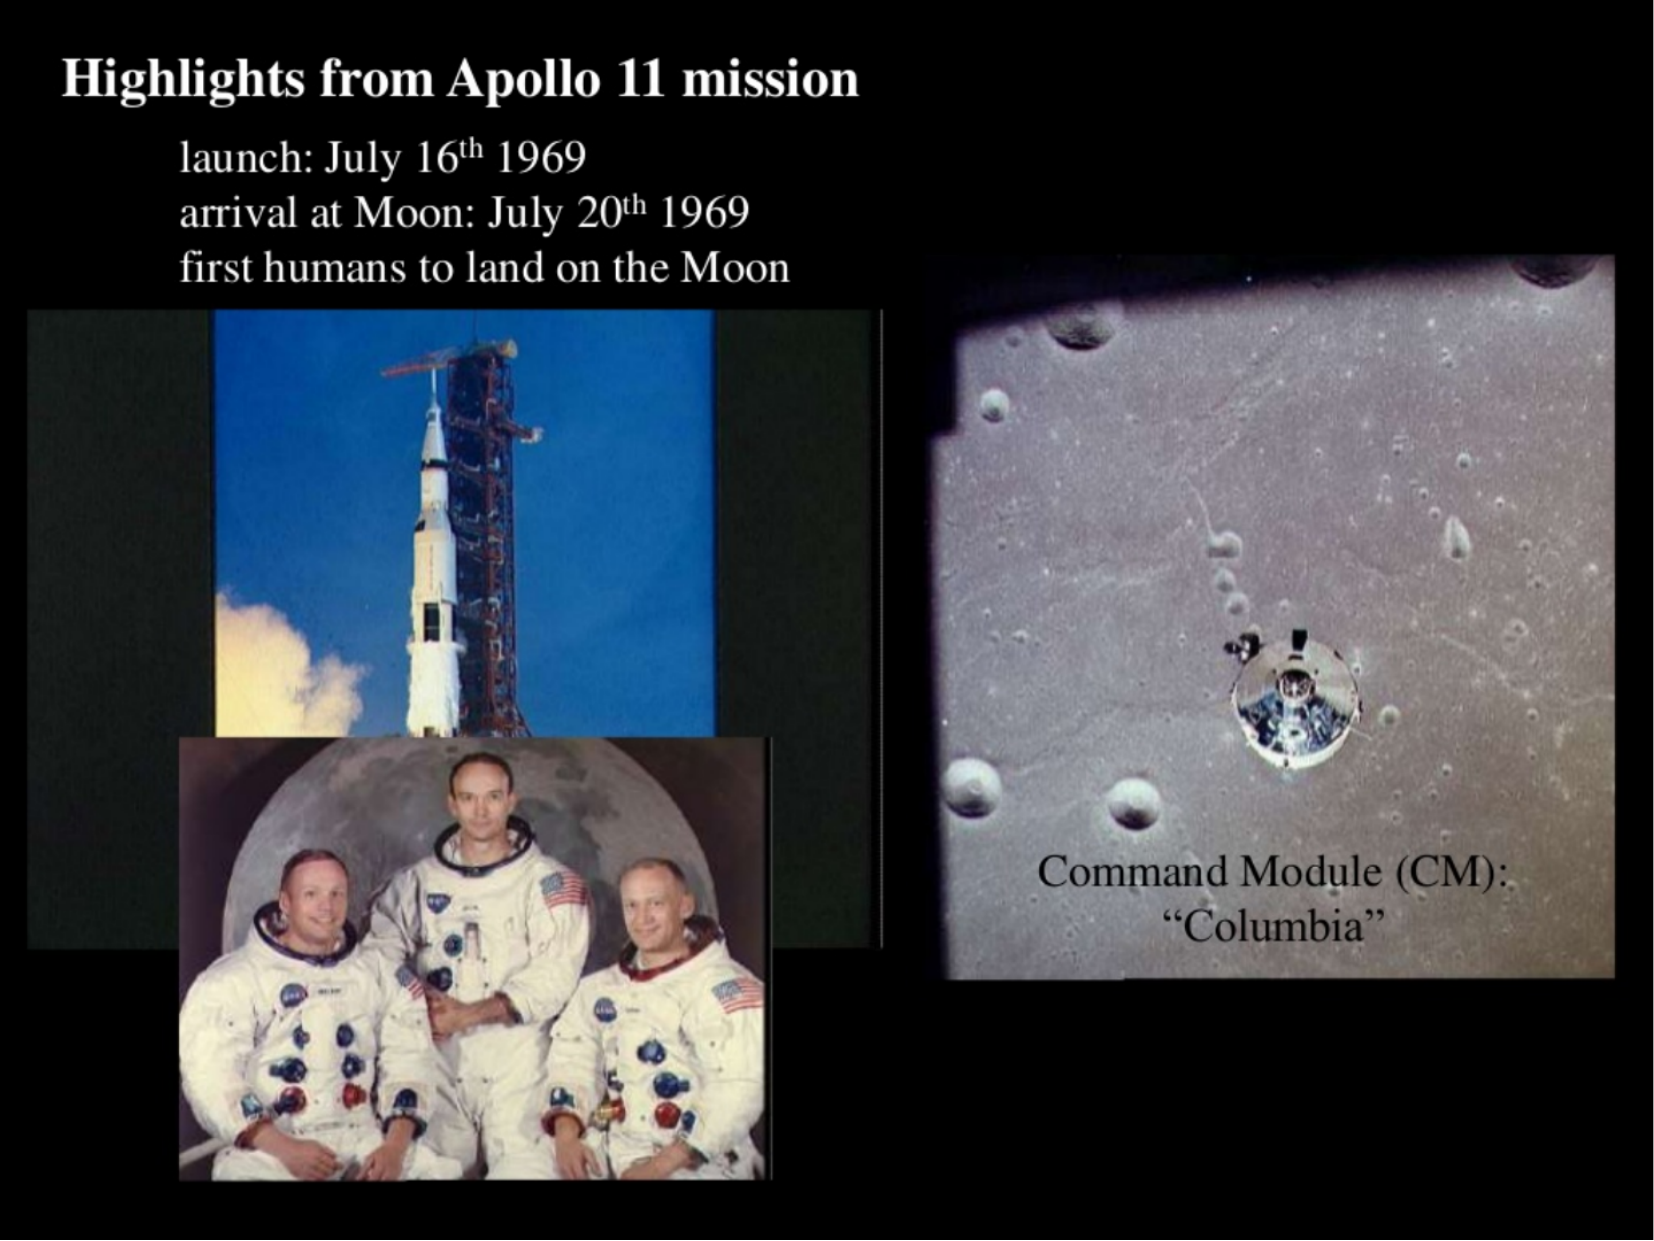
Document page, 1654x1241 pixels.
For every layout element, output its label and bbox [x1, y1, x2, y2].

picture [25, 57, 1630, 1184]
